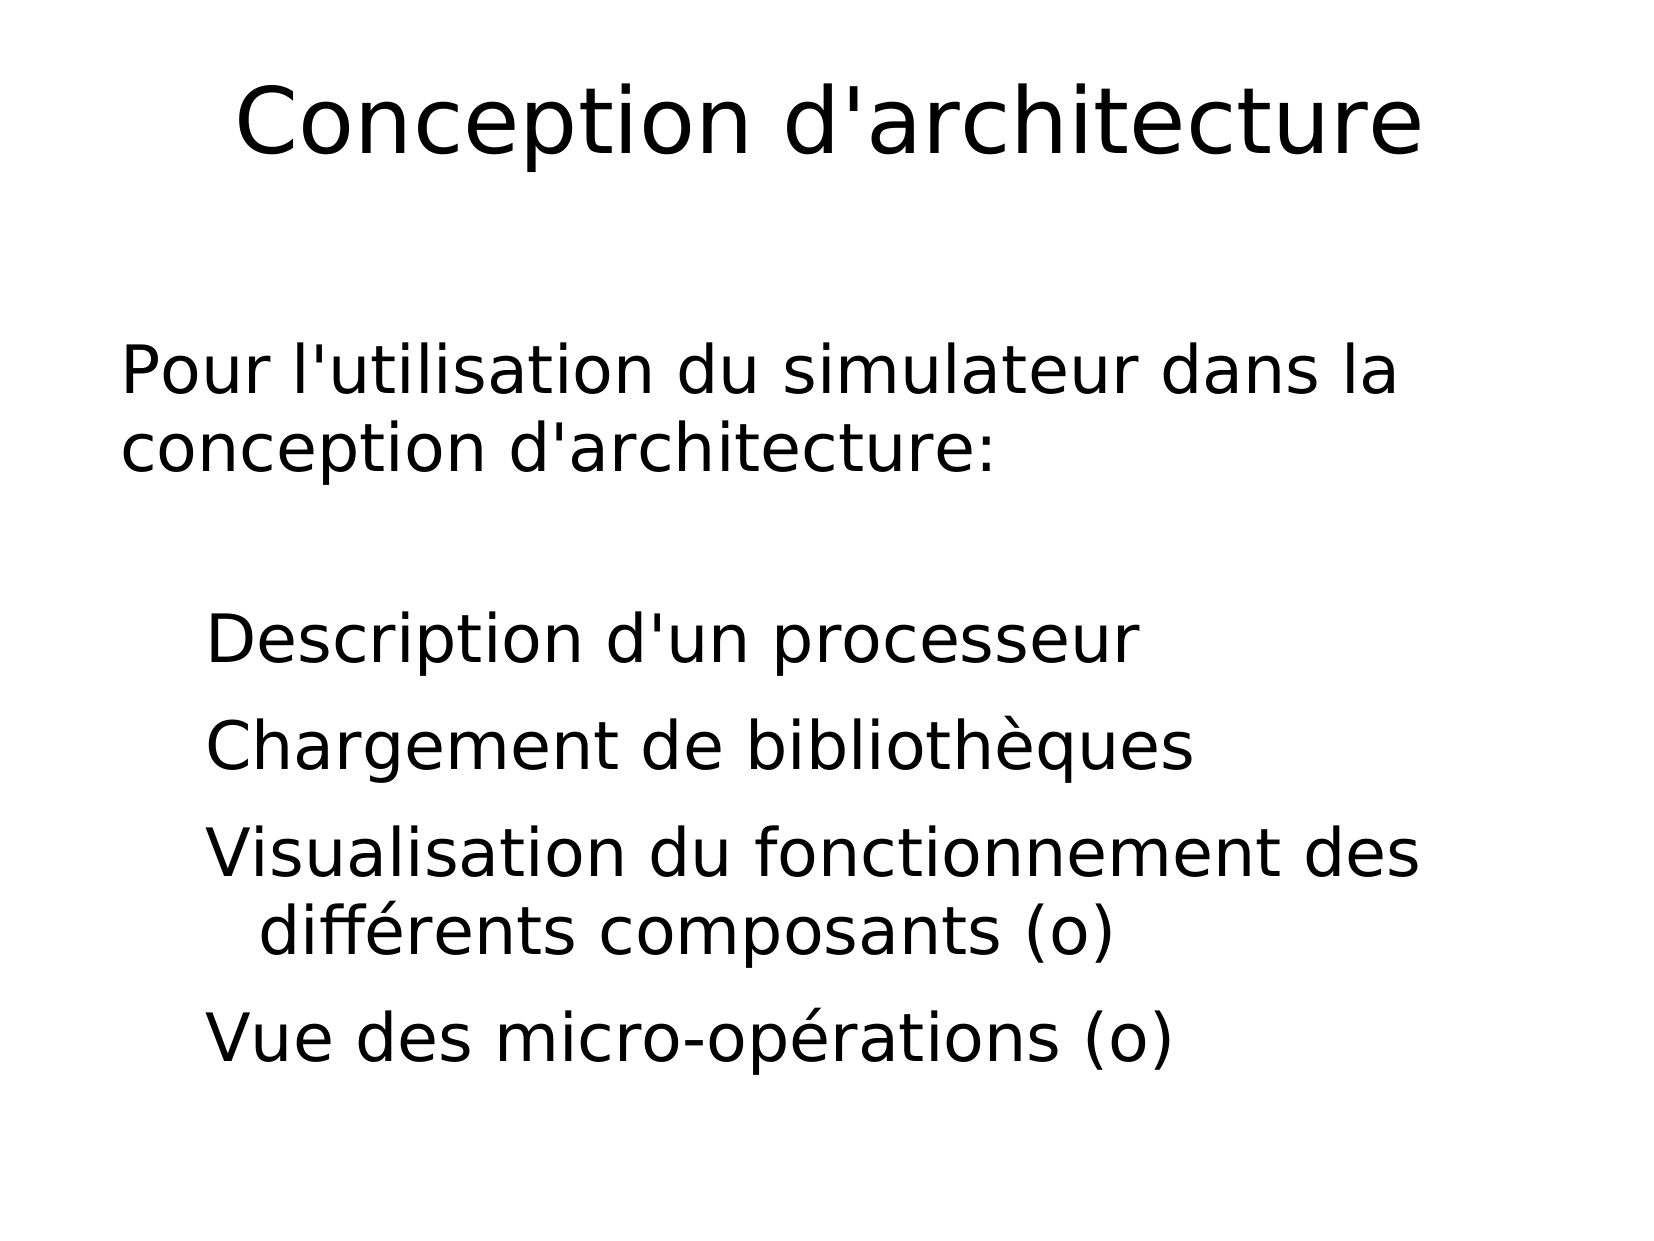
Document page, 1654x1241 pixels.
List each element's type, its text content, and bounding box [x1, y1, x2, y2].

text_box Pour l'utilisation du simulateur dans la conception d'architecture: [120, 331, 1613, 488]
list Description d'un processeur Chargement de bibliothèques Visualisation du fonctionnement des différents composants (o) Vue des micro-opérations (o) [187, 600, 1501, 1163]
title Conception d'architecture [86, 17, 1576, 226]
